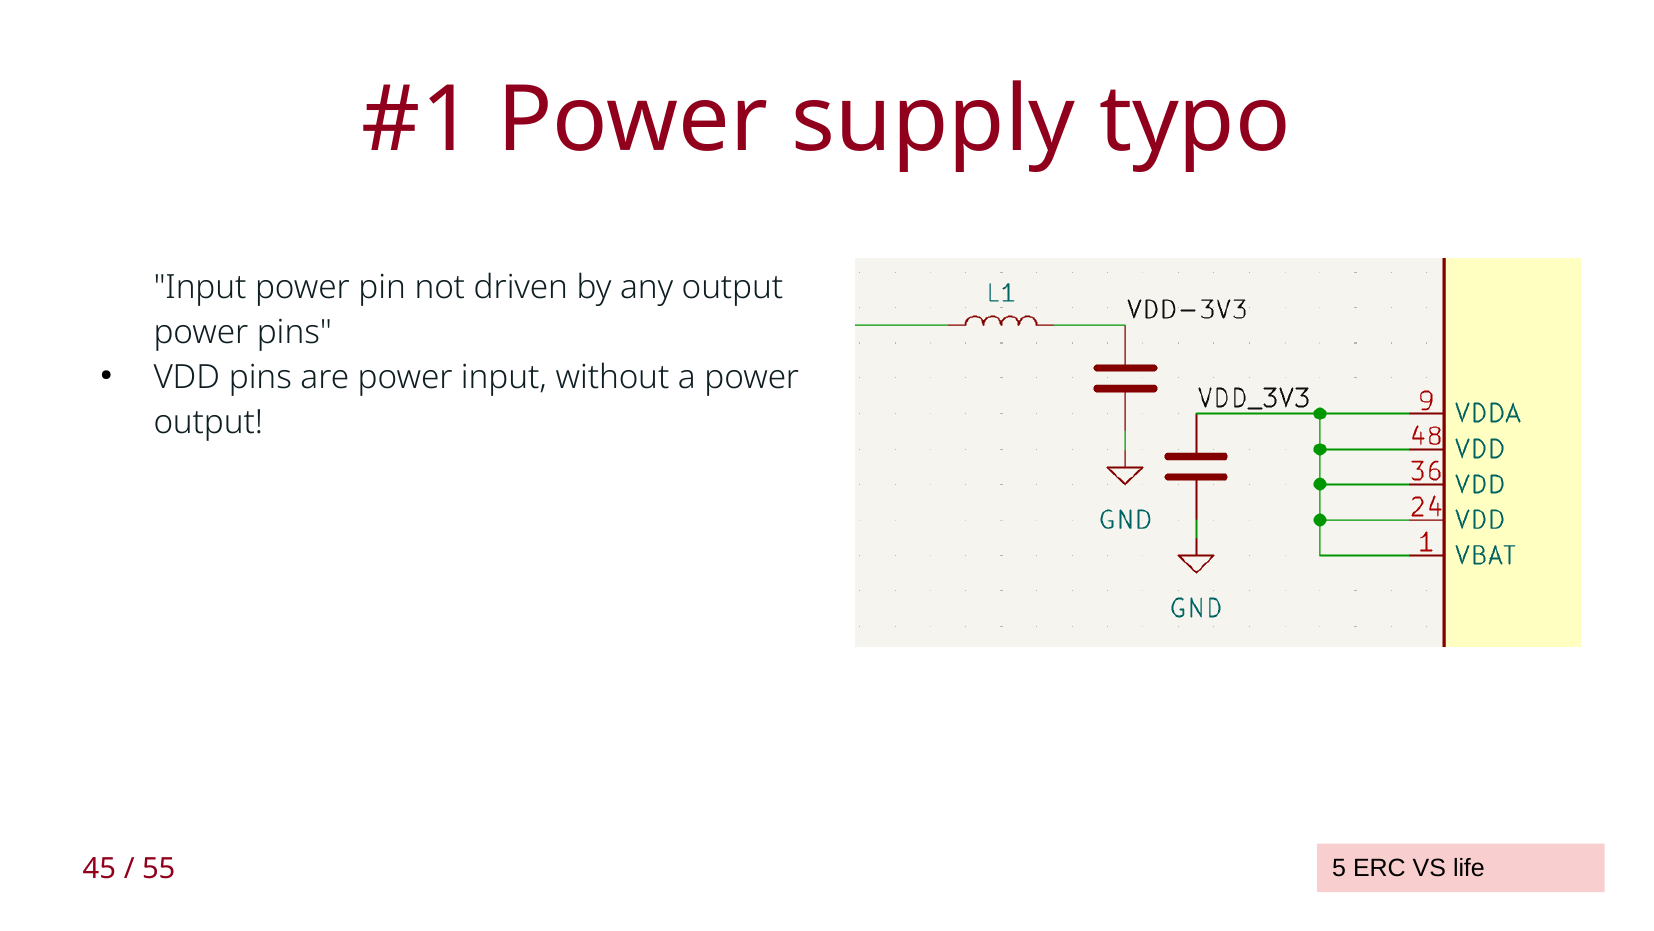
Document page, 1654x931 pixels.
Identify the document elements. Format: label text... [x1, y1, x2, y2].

text_box 5 ERC VS life [1317, 843, 1605, 893]
picture [855, 258, 1581, 647]
title #1 Power supply typo [82, 52, 1571, 178]
list "Input power pin not driven by any output power pins" VDD pins are power input, without a power output! [82, 217, 809, 758]
